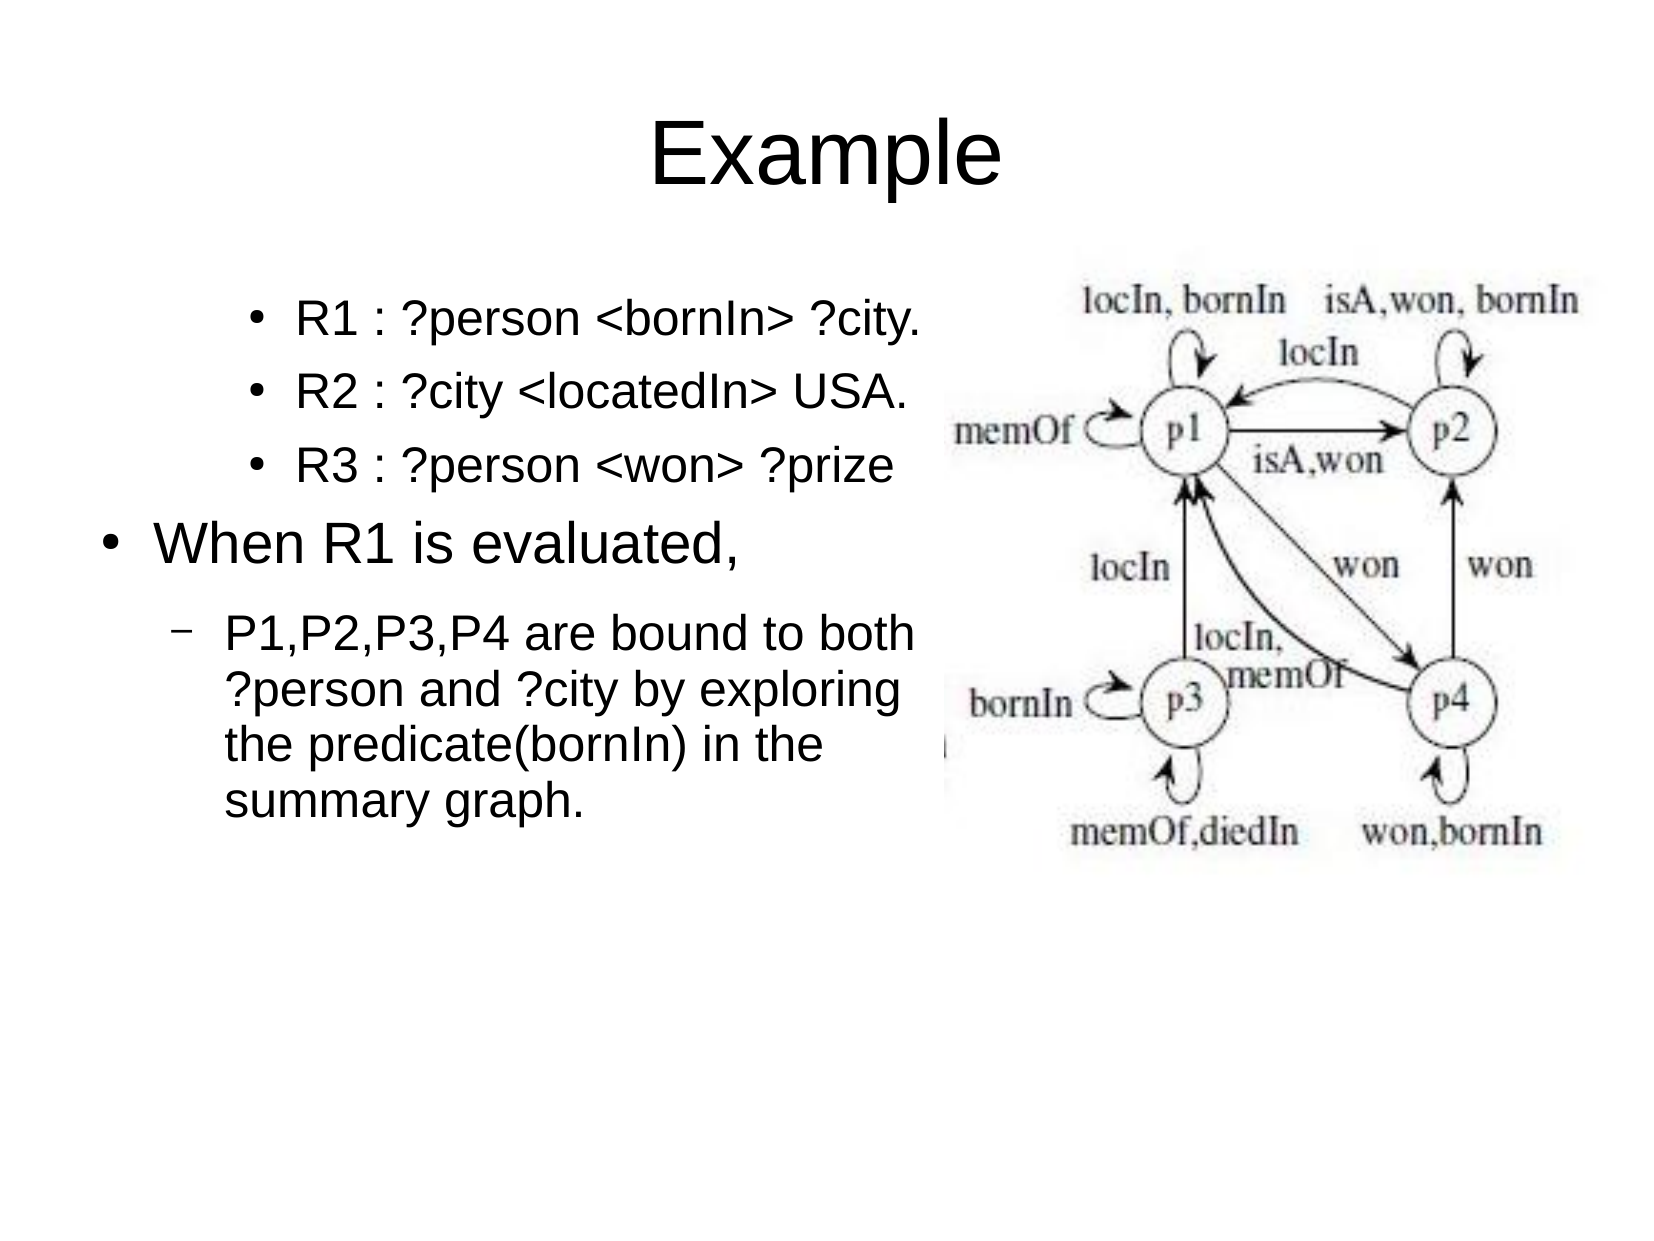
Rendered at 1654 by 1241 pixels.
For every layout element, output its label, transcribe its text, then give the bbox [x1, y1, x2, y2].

title Example [82, 49, 1571, 257]
list R1 : ?person <bornIn> ?city. R2 : ?city <locatedIn> USA. R3 : ?person <won> ?prize When R1 is evaluated, P1,P2,P3,P4 are bound to both ?person and ?city by exploring the predicate(bornIn) in the summary graph. [82, 290, 1571, 1010]
picture [944, 224, 1630, 898]
